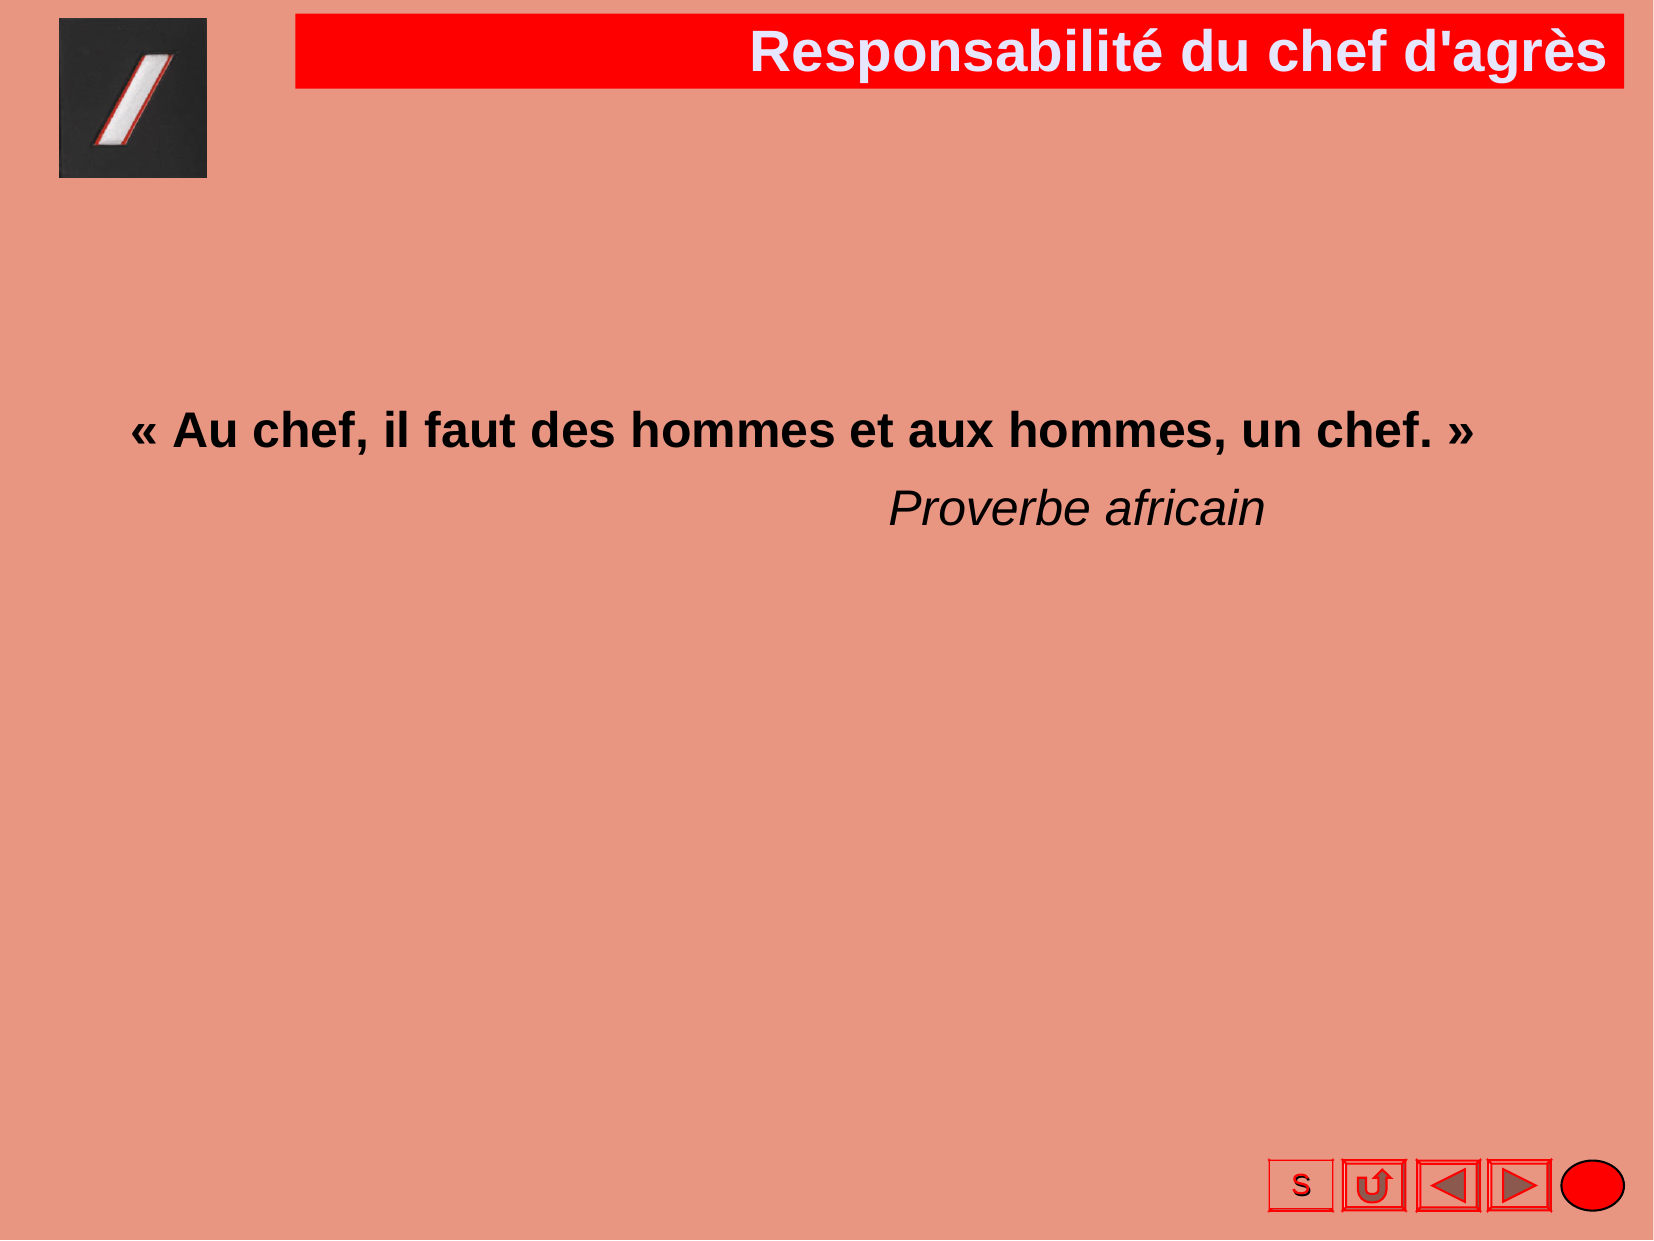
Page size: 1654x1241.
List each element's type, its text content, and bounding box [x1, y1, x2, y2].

text_box Responsabilité du chef d'agrès [295, 13, 1625, 89]
text_box [1561, 1160, 1625, 1211]
list « Au chef, il faut des hommes et aux hommes, un chef. » Proverbe africain [59, 395, 1553, 622]
picture [59, 18, 207, 178]
